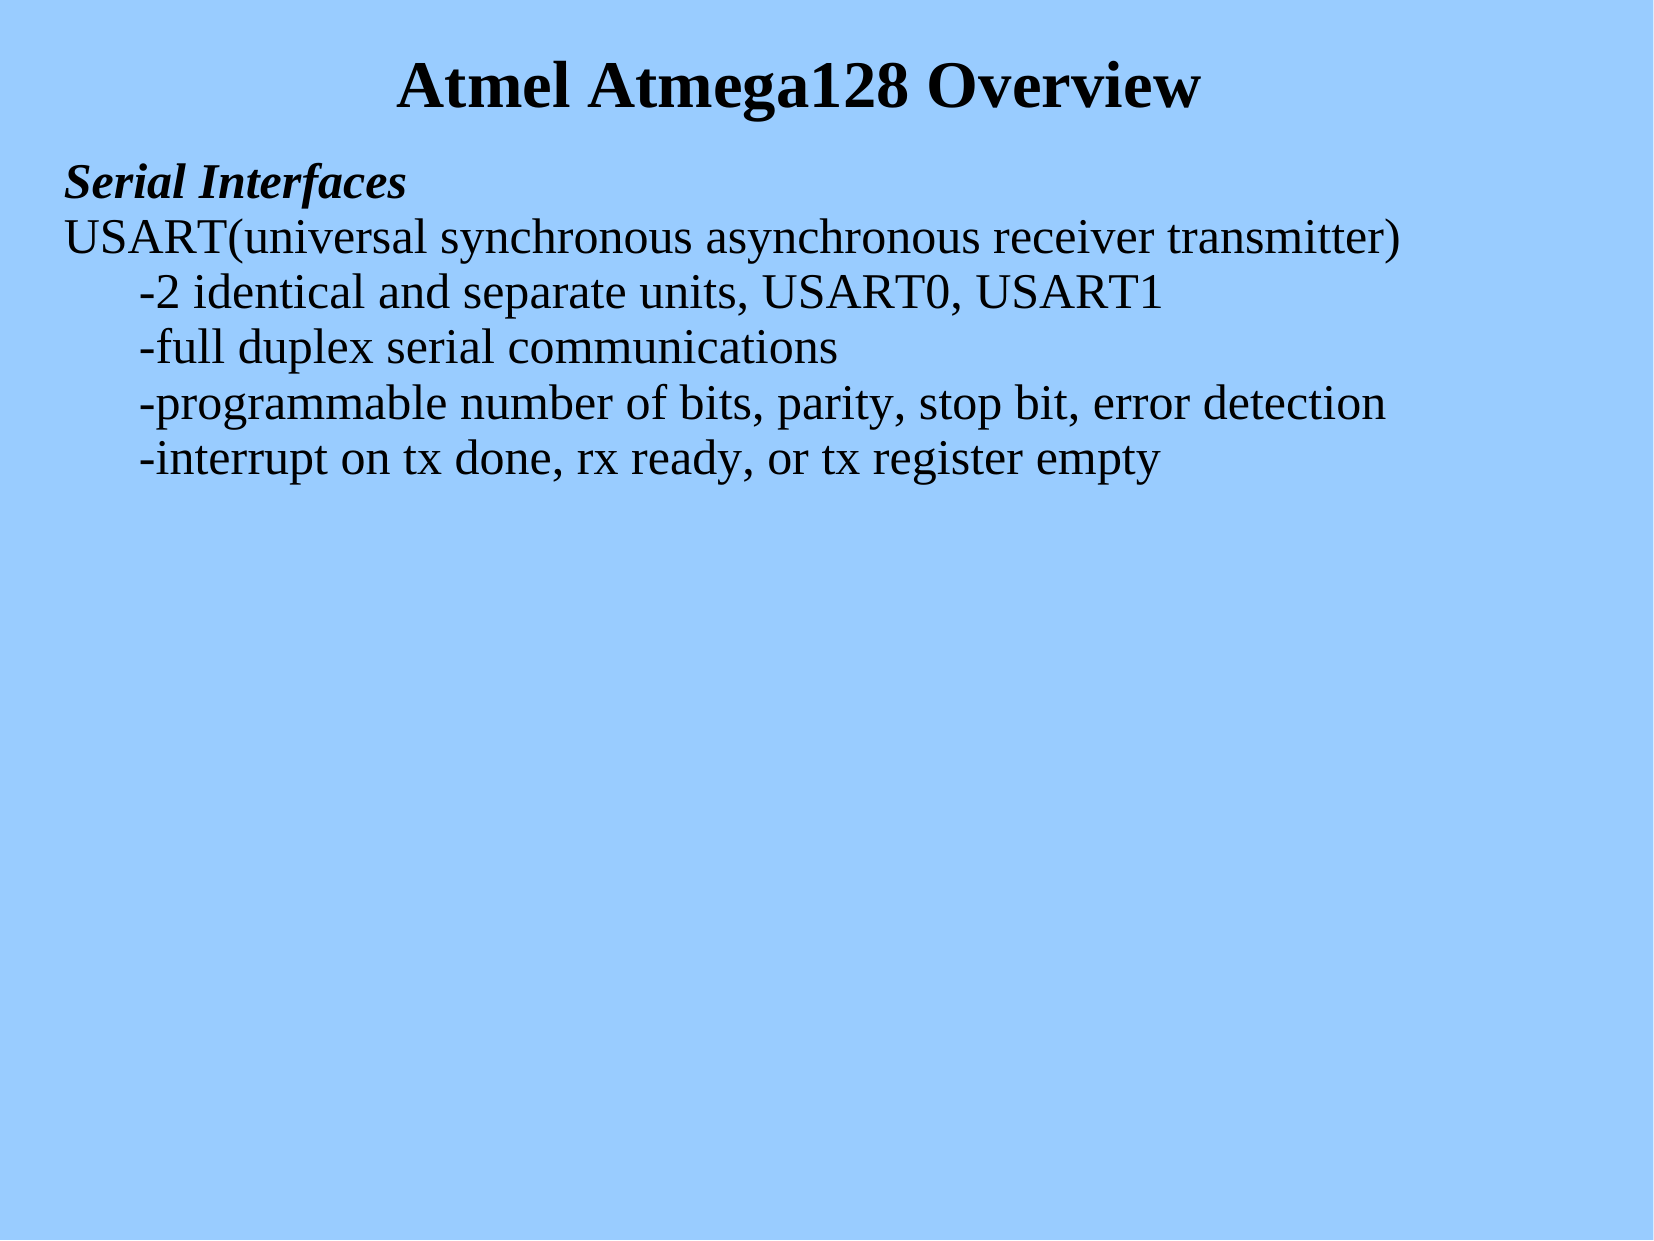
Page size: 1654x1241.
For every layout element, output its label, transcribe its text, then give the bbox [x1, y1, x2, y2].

text_box Atmel Atmega128 Overview [318, 48, 1281, 123]
text_box Serial Interfaces USART(universal synchronous asynchronous receiver transmitter) -2 identical and separate units, USART0, USART1 -full duplex serial communications -programmable number of bits, parity, stop bit, error detection -interrupt on tx done, rx ready, or tx register empty [64, 153, 1606, 1241]
